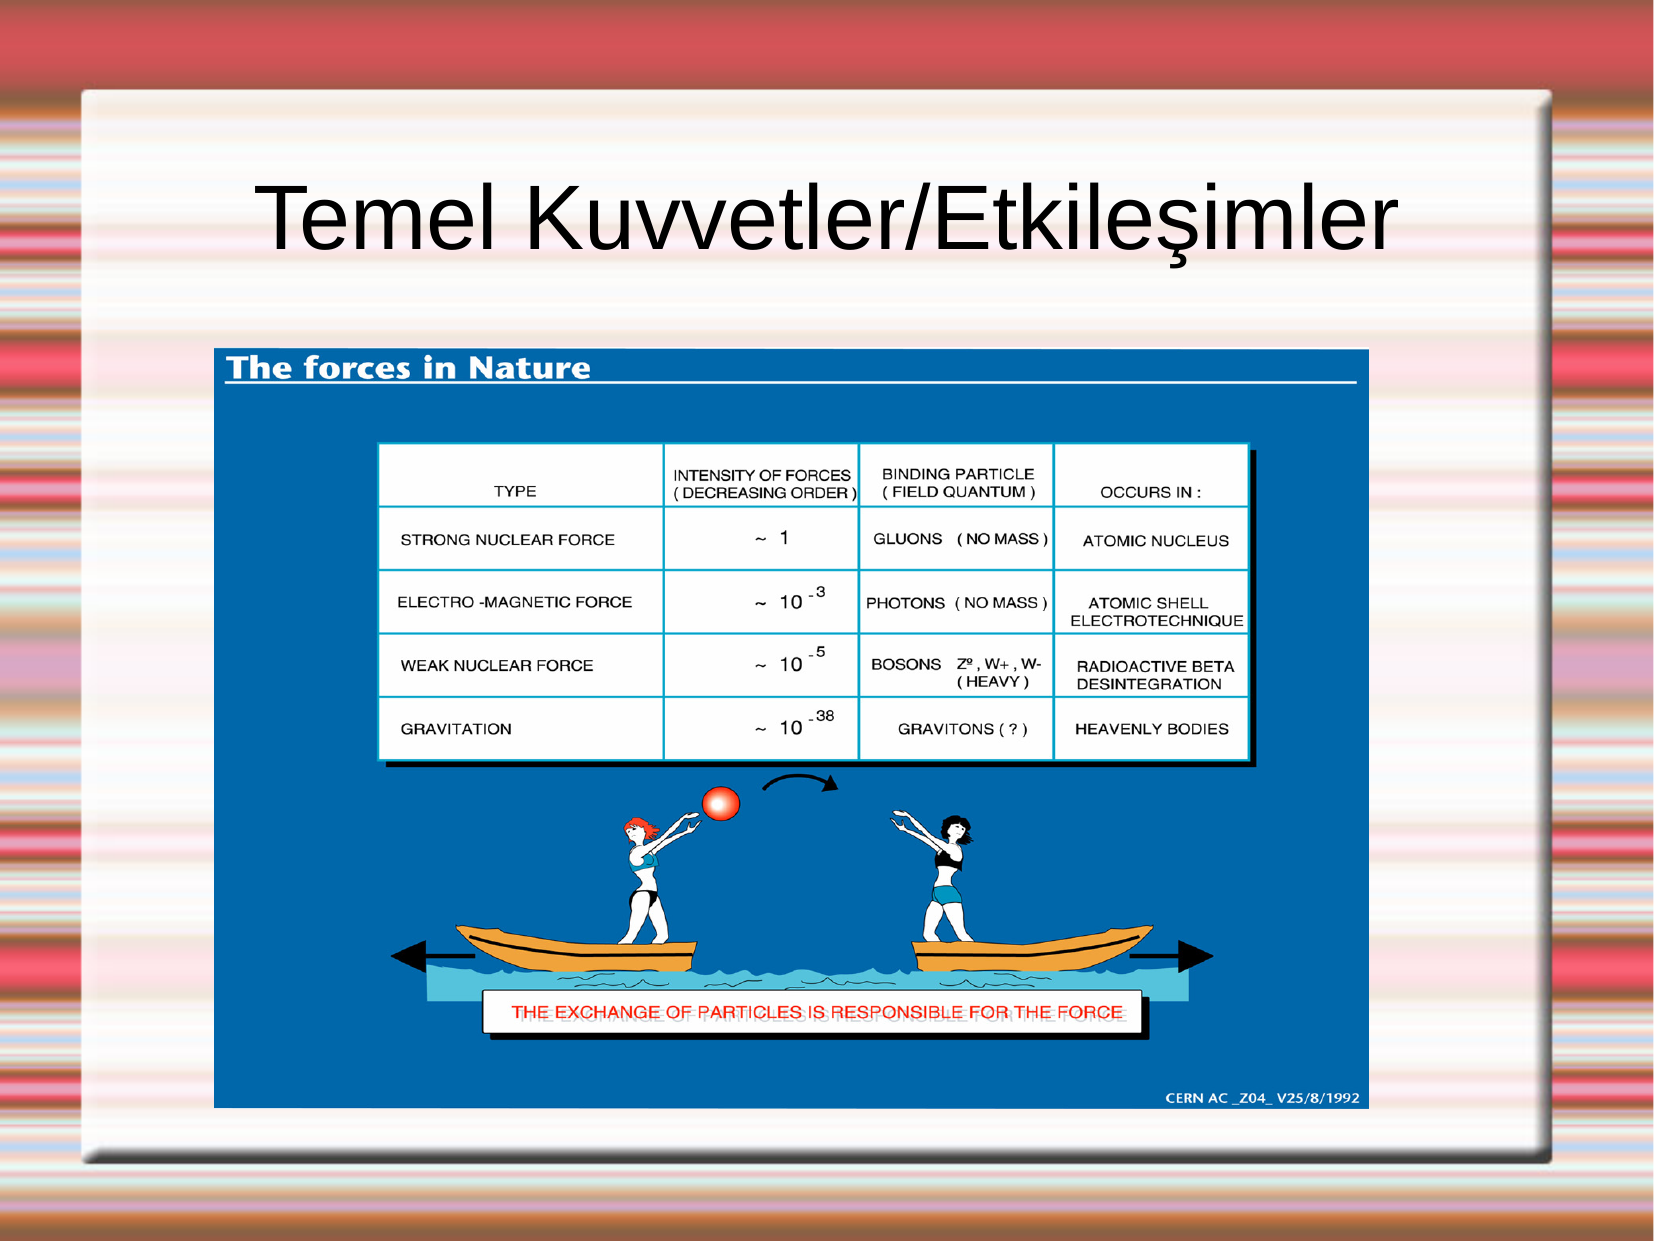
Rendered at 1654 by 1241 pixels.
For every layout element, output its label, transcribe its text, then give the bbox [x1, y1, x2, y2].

picture [0, 0, 1654, 1241]
title Temel Kuvvetler/Etkileşimler [121, 122, 1534, 315]
